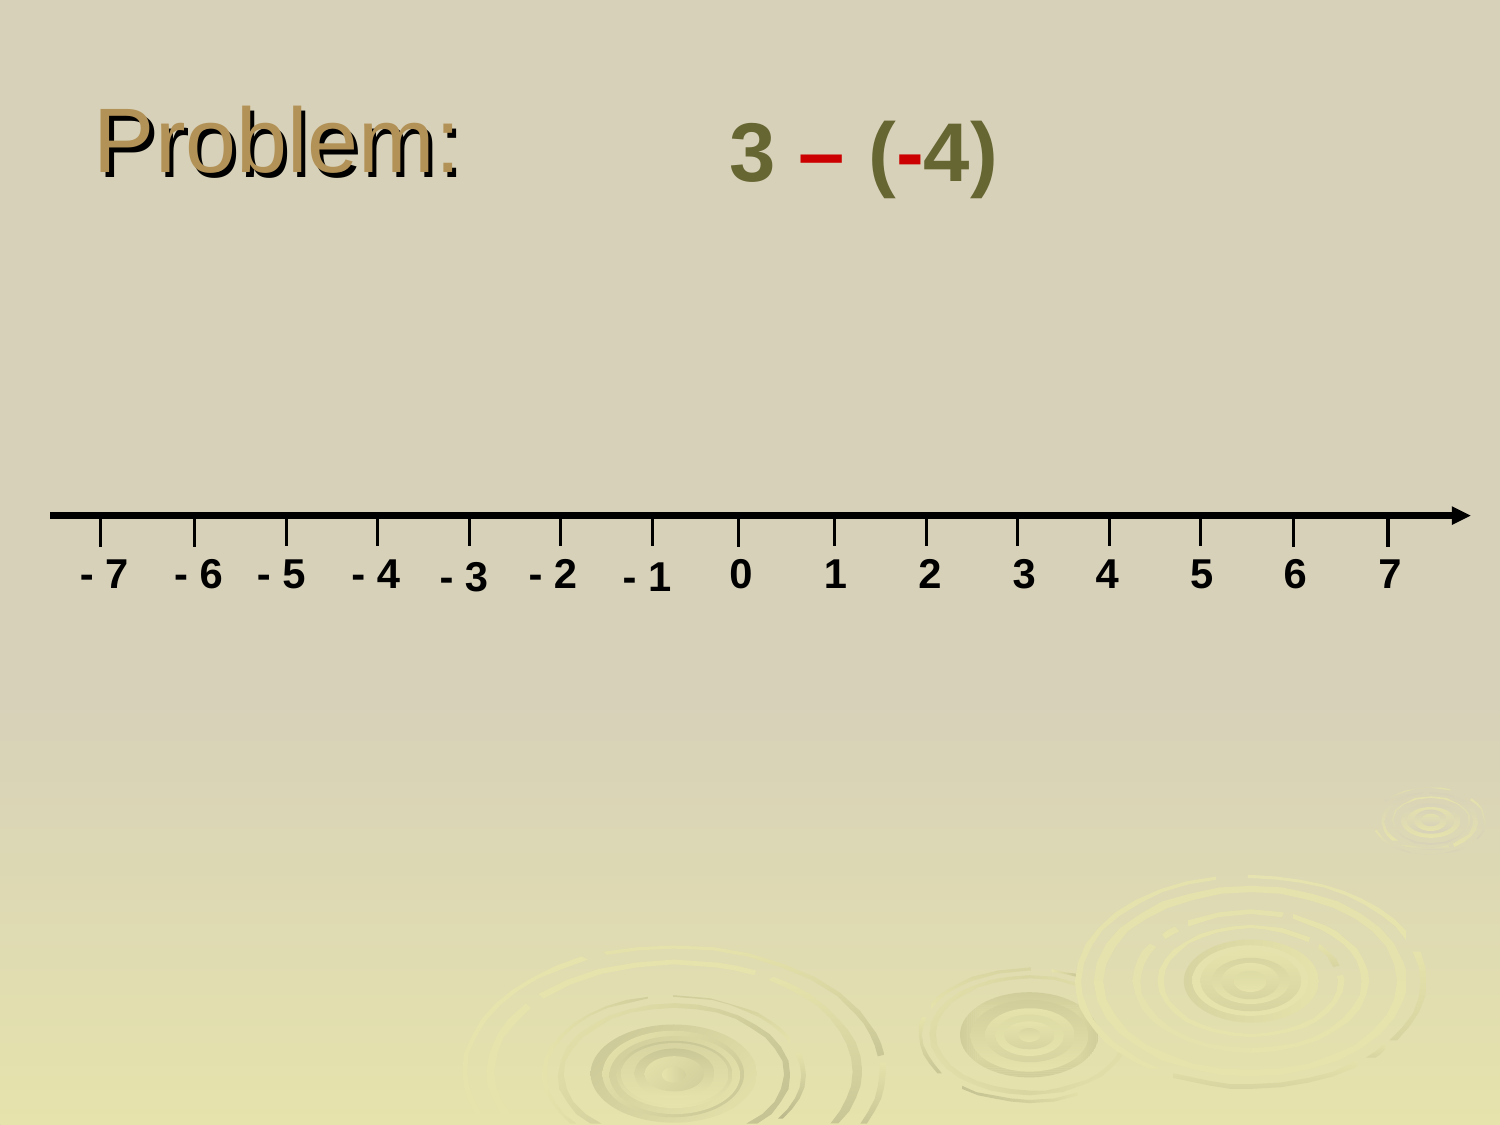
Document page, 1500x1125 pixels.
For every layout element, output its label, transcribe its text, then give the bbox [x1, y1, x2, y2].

text_box 2 [903, 539, 970, 614]
text_box 6 [1246, 539, 1340, 614]
title Problem: [53, 42, 503, 230]
text_box 1 [809, 539, 876, 614]
text_box 5 [1175, 539, 1242, 614]
text_box - 5 [261, 539, 336, 614]
text_box - 1 [608, 541, 710, 617]
text_box - 4 [336, 539, 438, 614]
text_box - 7 [65, 539, 167, 614]
text_box - 3 [424, 541, 526, 617]
text_box 3 – (-4) [714, 90, 1105, 206]
text_box 3 [986, 539, 1053, 614]
text_box - 2 [513, 539, 615, 614]
text_box 7 [1340, 539, 1442, 614]
text_box - 6 [167, 539, 261, 614]
text_box 4 [1080, 539, 1148, 614]
text_box 0 [714, 539, 781, 614]
